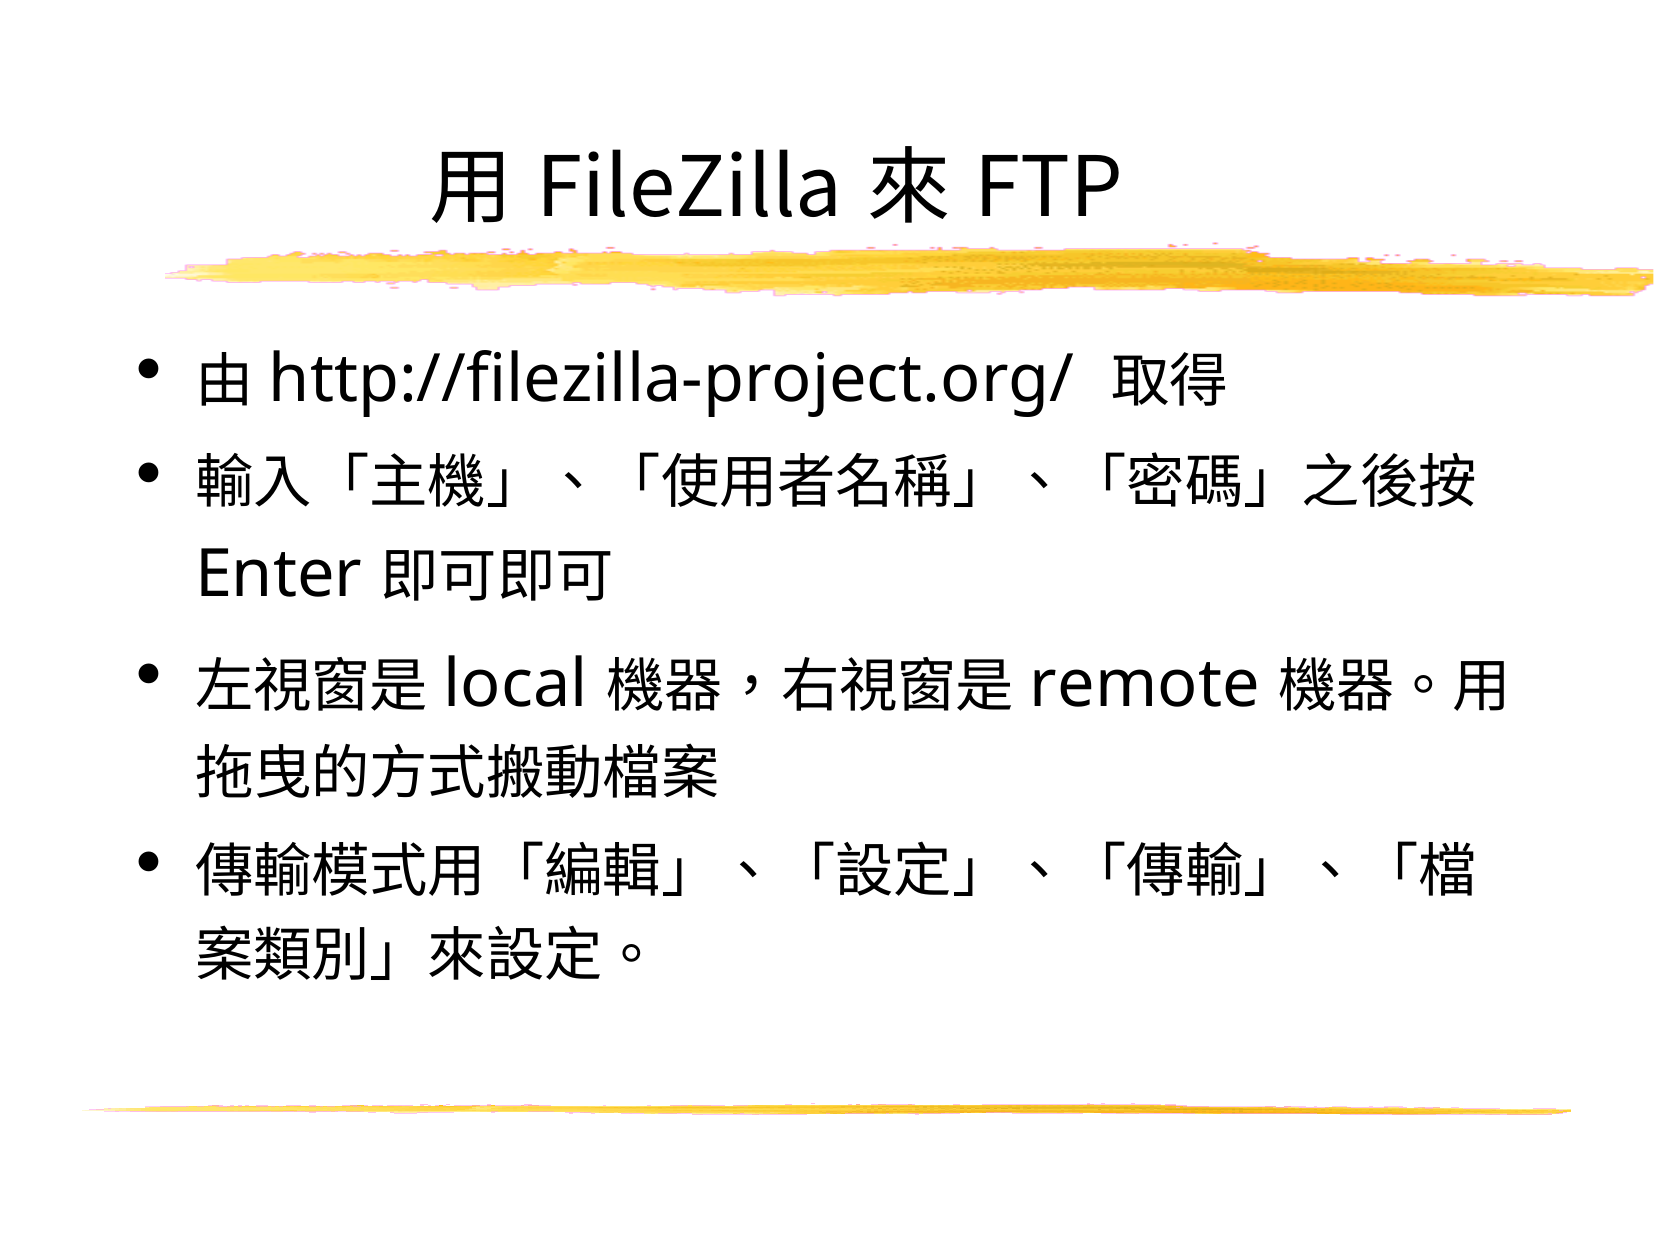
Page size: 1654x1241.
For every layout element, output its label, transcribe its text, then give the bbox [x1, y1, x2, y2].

picture [82, 1102, 1571, 1117]
title 用FileZilla來FTP [73, 41, 1479, 249]
picture [165, 237, 1654, 308]
list 由http://filezilla-project.org/ 取得 輸入「主機」、「使用者名稱」、「密碼」之後按Enter即可即可 左視窗是local機器，右視窗是remote機器。用拖曳的方式搬動檔案 傳輸模式用「編輯」、「設定」、「傳輸」、「檔案類別」來設定。 [124, 316, 1530, 1068]
